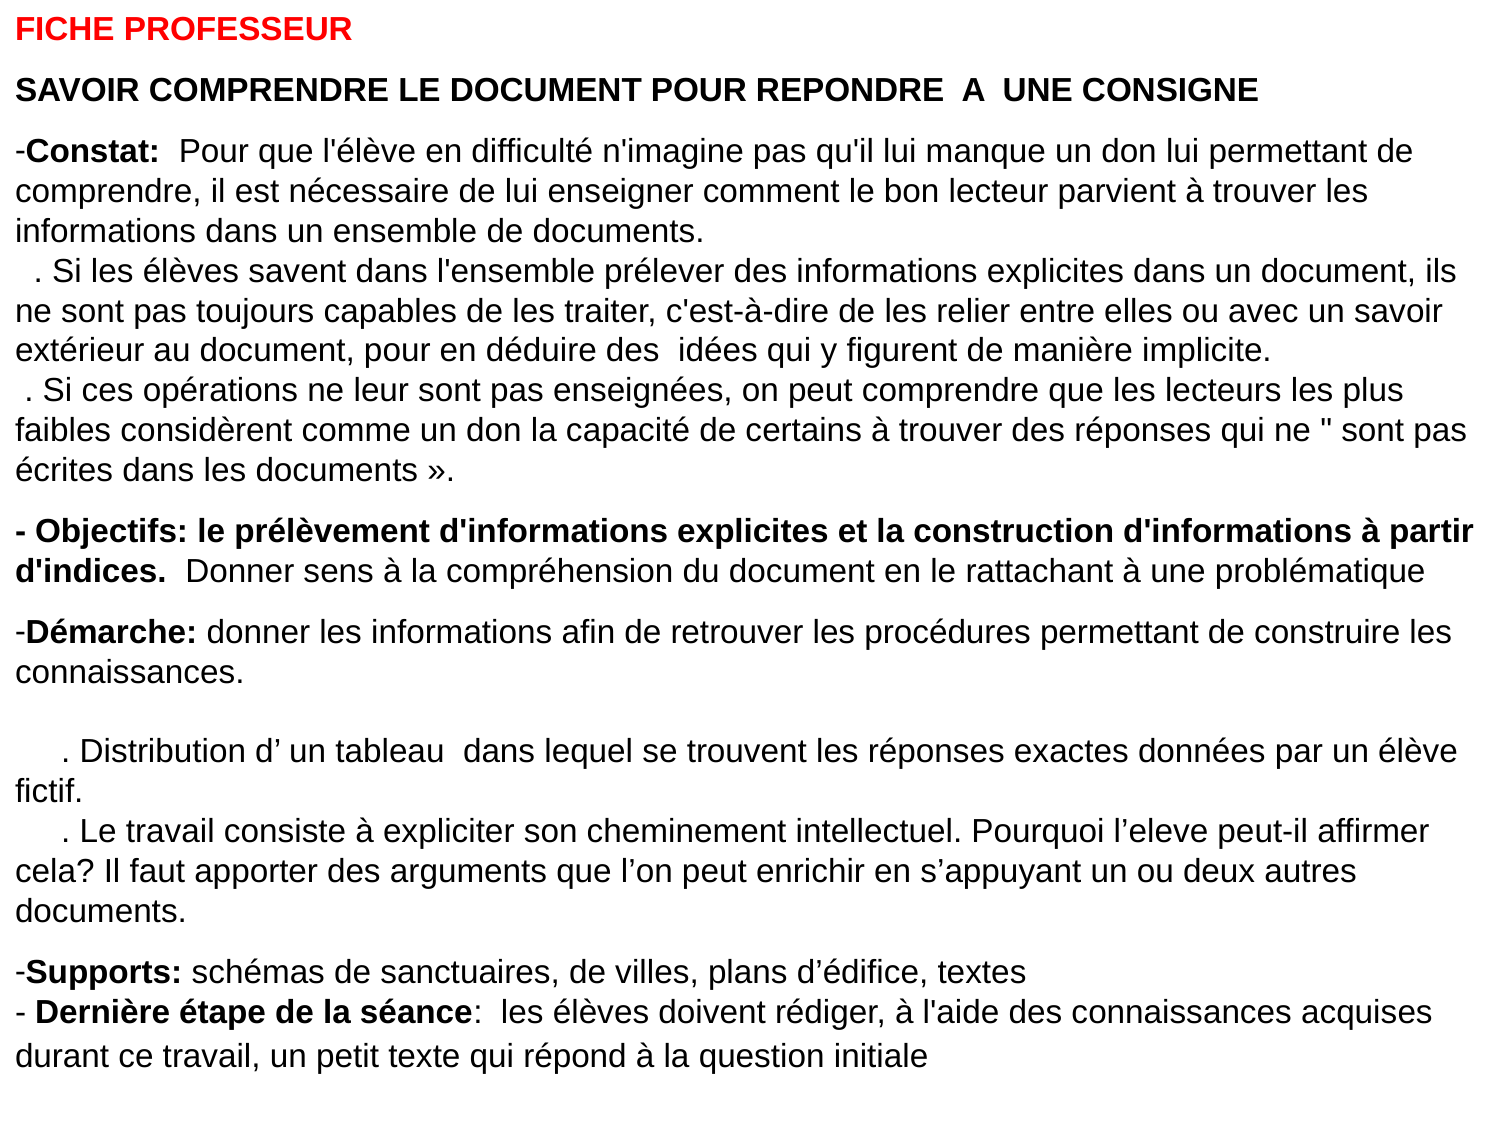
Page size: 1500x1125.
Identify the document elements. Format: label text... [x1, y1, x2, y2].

text_box FICHE PROFESSEUR SAVOIR COMPRENDRE LE DOCUMENT POUR REPONDRE A UNE CONSIGNE Constat: Pour que l'élève en difficulté n'imagine pas qu'il lui manque un don lui permettant de comprendre, il est nécessaire de lui enseigner comment le bon lecteur parvient à trouver les informations dans un ensemble de documents. . Si les élèves savent dans l'ensemble prélever des informations explicites dans un document, ils ne sont pas toujours capables de les traiter, c'est-à-dire de les relier entre elles ou avec un savoir extérieur au document, pour en déduire des idées qui y figurent de manière implicite. . Si ces opérations ne leur sont pas enseignées, on peut comprendre que les lecteurs les plus faibles considèrent comme un don la capacité de certains à trouver des réponses qui ne " sont pas écrites dans les documents ». - Objectifs: le prélèvement d'informations explicites et la construction d'informations à partir d'indices. Donner sens à la compréhension du document en le rattachant à une problématique Démarche: donner les informations afin de retrouver les procédures permettant de construire les connaissances. . Distribution d’ un tableau dans lequel se trouvent les réponses exactes données par un élève fictif. . Le travail consiste à expliciter son cheminement intellectuel. Pourquoi l’eleve peut-il affirmer cela? Il faut apporter des arguments que l’on peut enrichir en s’appuyant un ou deux autres documents. Supports: schémas de sanctuaires, de villes, plans d’édifice, textes - Dernière étape de la séance: les élèves doivent rédiger, à l'aide des connaissances acquises durant ce travail, un petit texte qui répond à la question initiale [0, 0, 1500, 1125]
